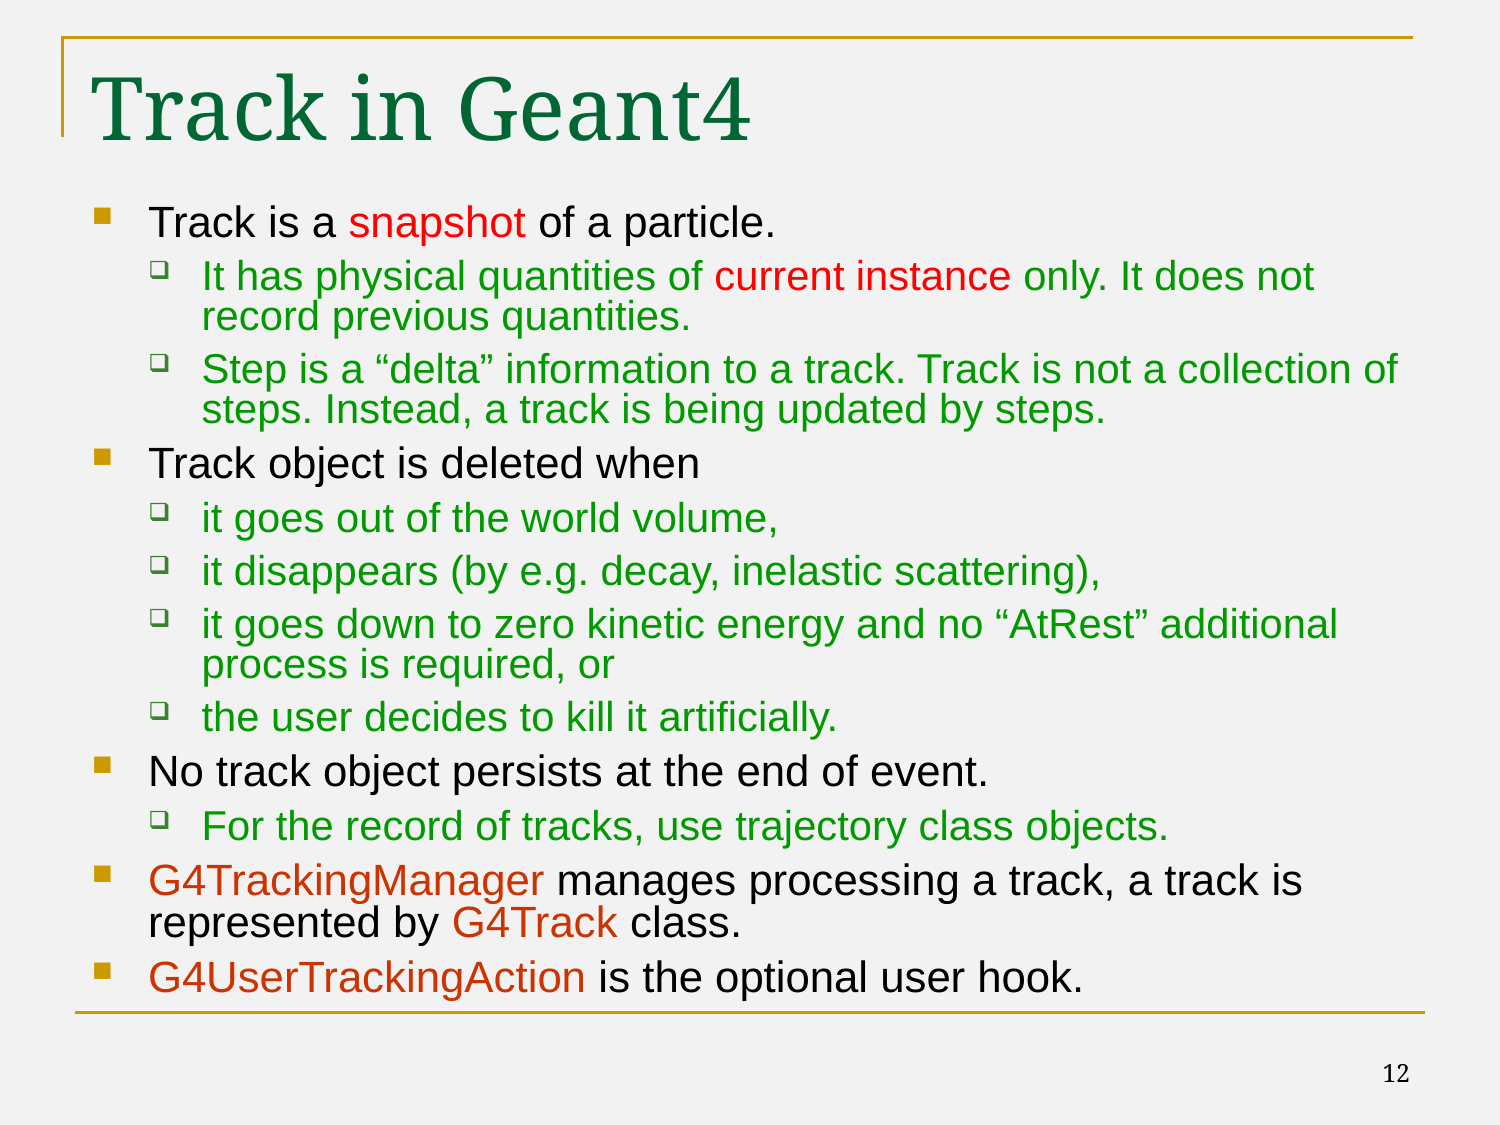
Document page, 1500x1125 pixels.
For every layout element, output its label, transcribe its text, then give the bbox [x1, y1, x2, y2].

title Track in Geant4 [75, 45, 1426, 233]
list Track is a snapshot of a particle. It has physical quantities of current instance only. It does not record previous quantities. Step is a “delta” information to a track. Track is not a collection of steps. Instead, a track is being updated by steps. Track object is deleted when it goes out of the world volume, it disappears (by e.g. decay, inelastic scattering), it goes down to zero kinetic energy and no “AtRest” additional process is required, or the user decides to kill it artificially. No track object persists at the end of event. For the record of tracks, use trajectory class objects. G4TrackingManager manages processing a track, a track is represented by G4Track class. G4UserTrackingAction is the optional user hook. [76, 196, 1427, 1011]
text_box <number> [1074, 1024, 1426, 1100]
